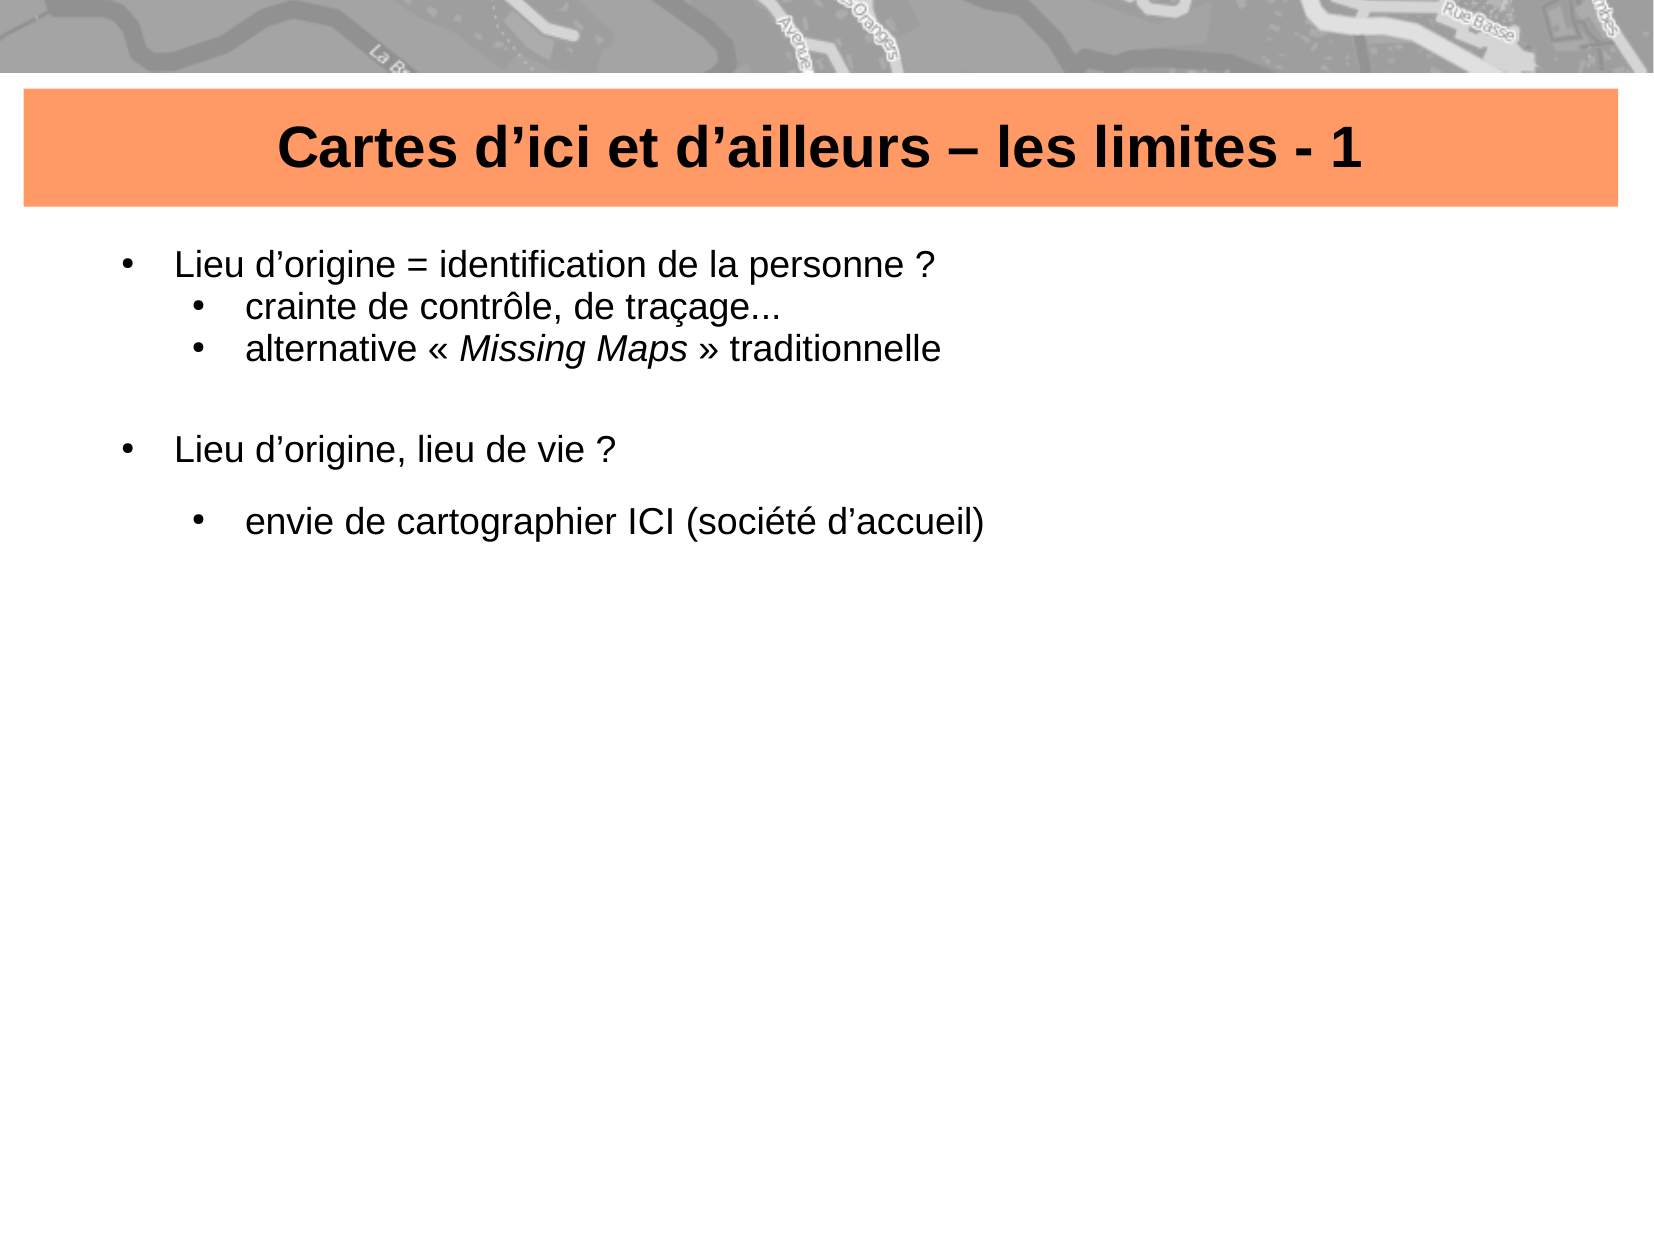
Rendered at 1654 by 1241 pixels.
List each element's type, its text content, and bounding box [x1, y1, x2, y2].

text_box Cartes d’ici et d’ailleurs – les limites - 1 [23, 88, 1619, 207]
table_header [0, 12, 413, 77]
text_box Lieu d’origine = identification de la personne ? crainte de contrôle, de traçage... alternative « Missing Maps » traditionnelle Lieu d’origine, lieu de vie ? envie de cartographier ICI (société d’accueil) [88, 236, 1625, 1211]
table_header [826, 12, 1240, 77]
table_header [413, 12, 826, 77]
table_header [1240, 12, 1653, 77]
picture [0, 0, 1654, 73]
